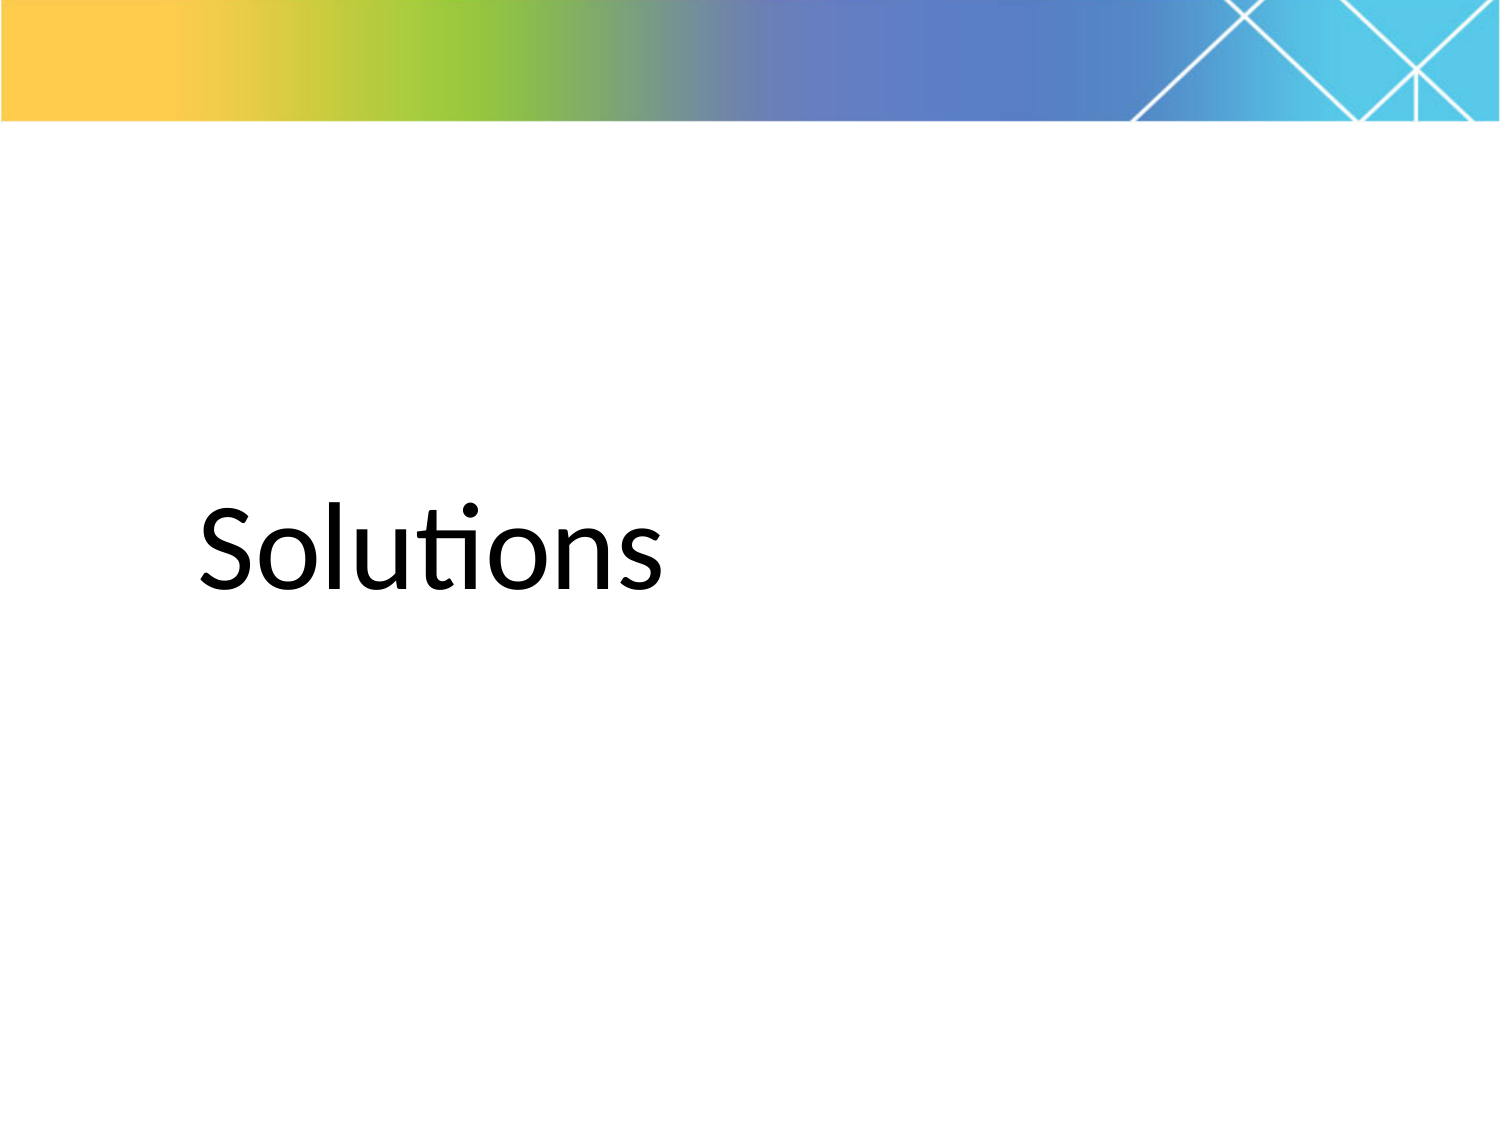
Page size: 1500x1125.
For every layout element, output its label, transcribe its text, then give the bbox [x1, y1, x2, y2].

list Solutions [70, 152, 1421, 915]
